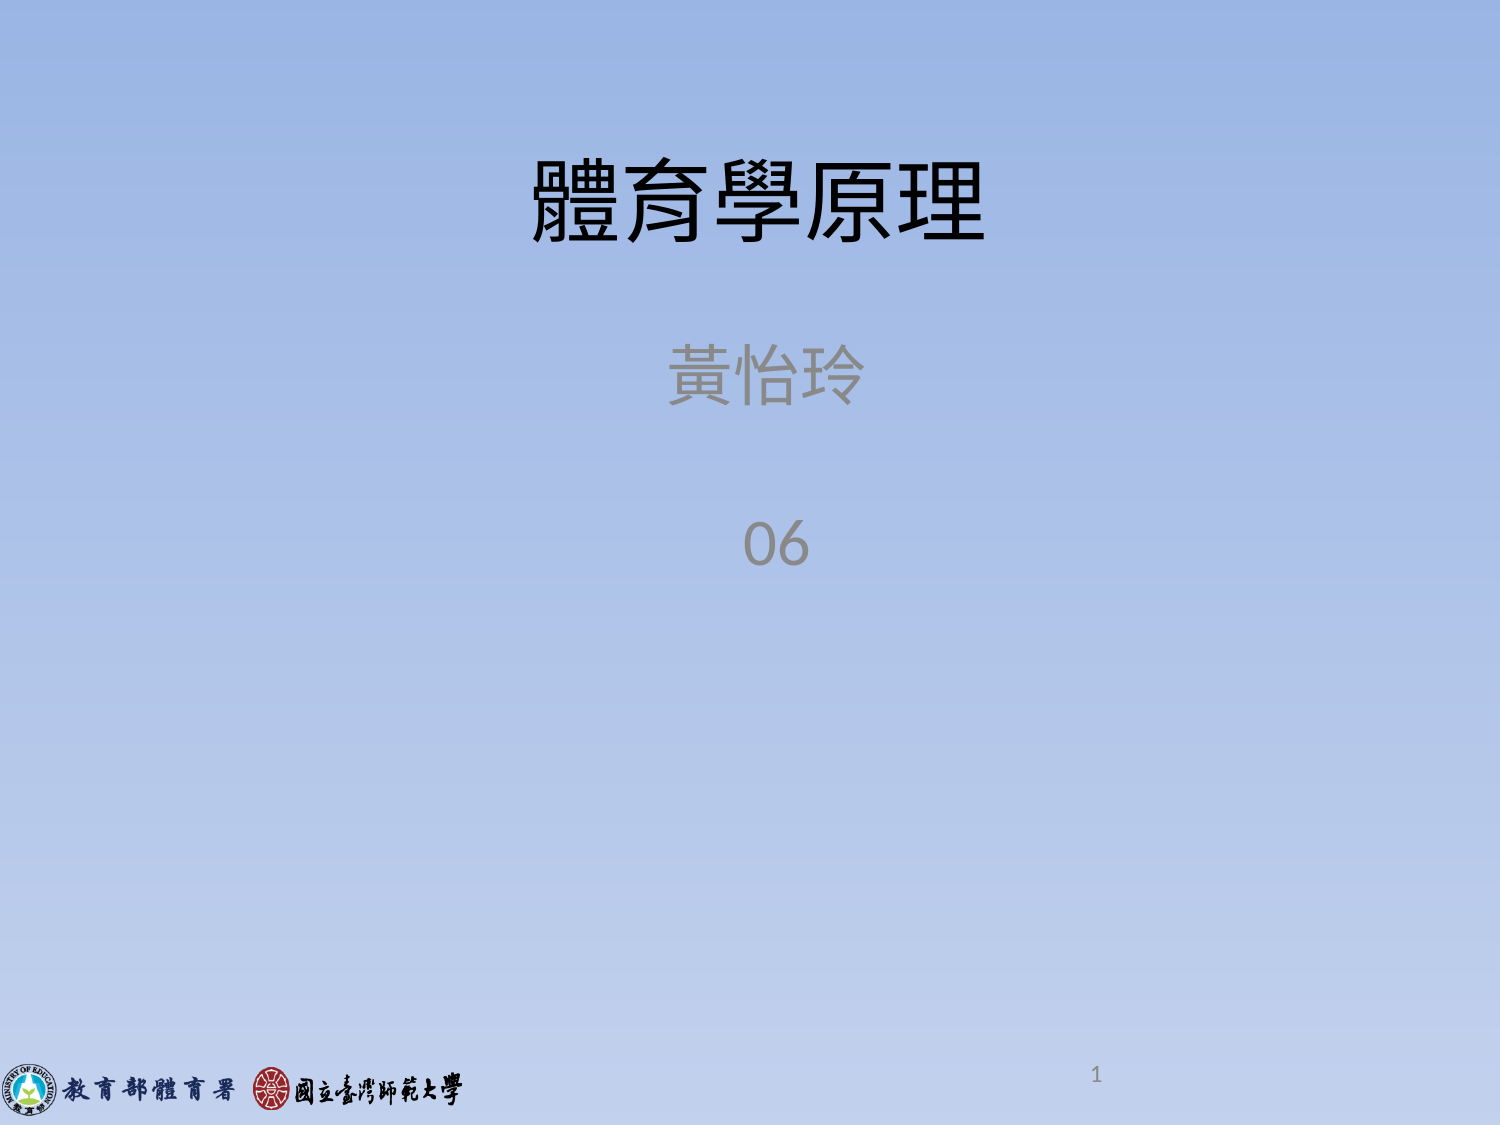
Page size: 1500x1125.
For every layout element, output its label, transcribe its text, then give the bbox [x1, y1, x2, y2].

text_box 06 [251, 491, 1302, 598]
picture [253, 1067, 462, 1110]
subtitle 黃怡玲 [242, 326, 1293, 433]
title 體育學原理 [121, 78, 1397, 320]
picture [0, 1051, 243, 1125]
text_box [1074, 1042, 1426, 1103]
